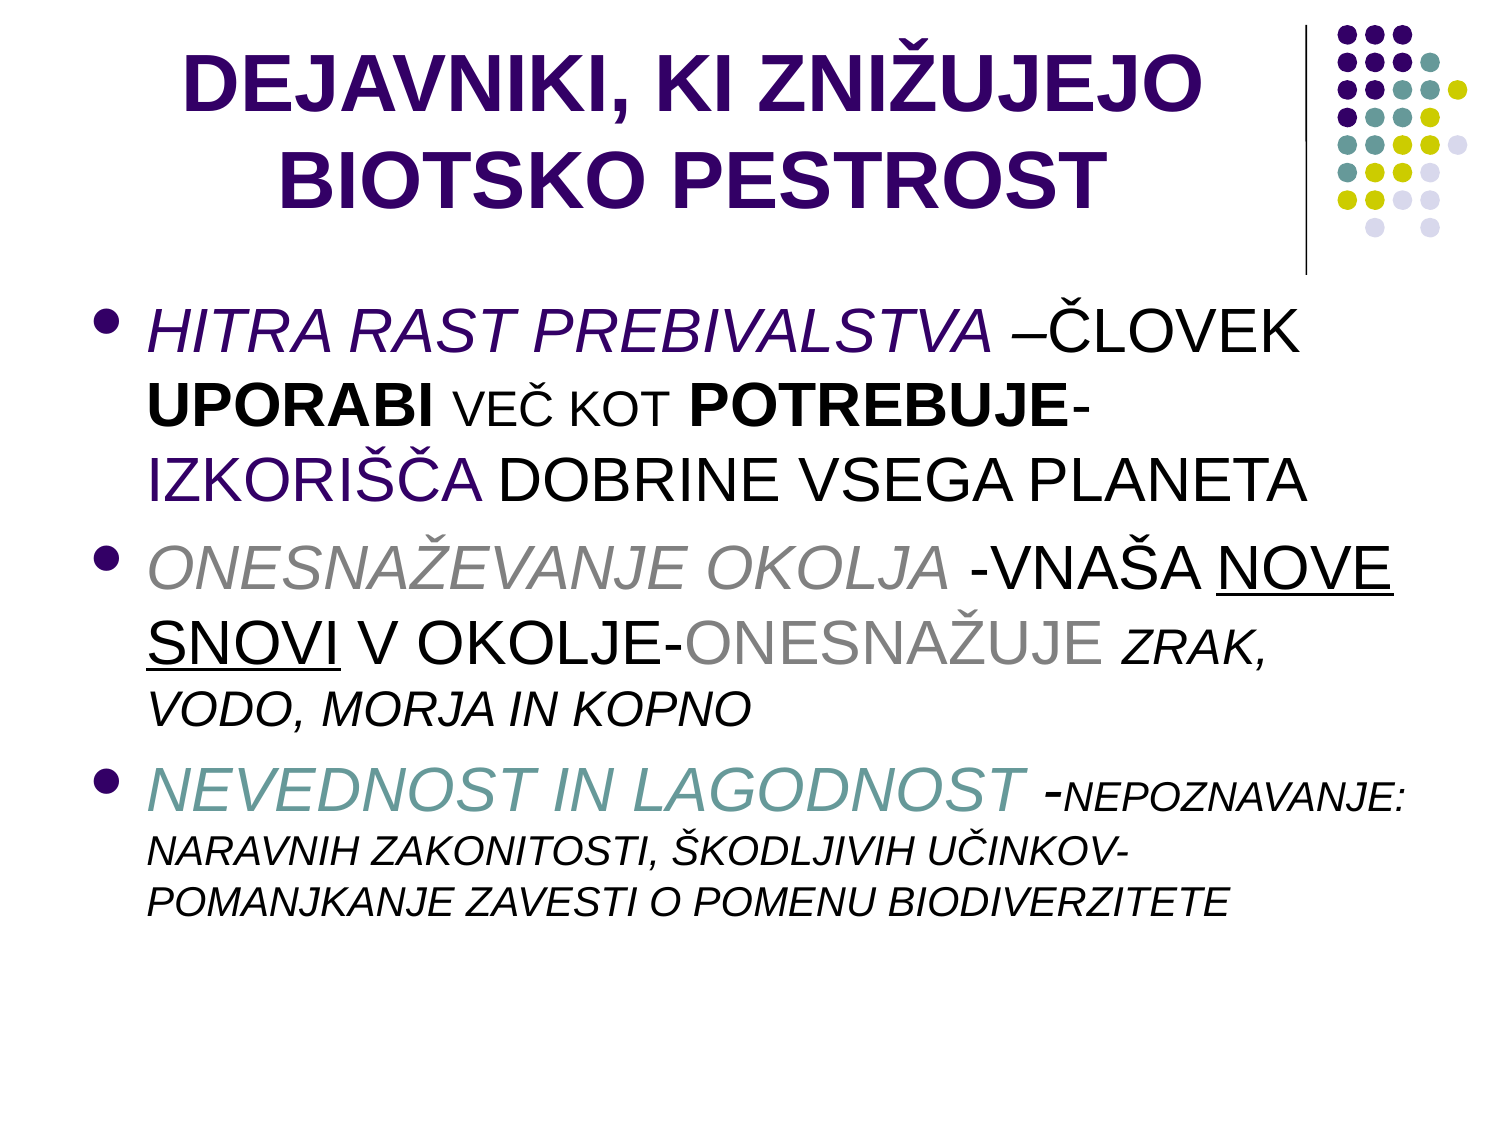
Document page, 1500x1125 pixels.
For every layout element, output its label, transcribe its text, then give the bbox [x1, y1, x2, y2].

list HITRA RAST PREBIVALSTVA –ČLOVEK UPORABI VEČ KOT POTREBUJE- IZKORIŠČA DOBRINE VSEGA PLANETA ONESNAŽEVANJE OKOLJA -VNAŠA NOVE SNOVI V OKOLJE-ONESNAŽUJE ZRAK, VODO, MORJA IN KOPNO NEVEDNOST IN LAGODNOST -NEPOZNAVANJE: NARAVNIH ZAKONITOSTI, ŠKODLJIVIH UČINKOV-POMANJKANJE ZAVESTI O POMENU BIODIVERZITETE [75, 282, 1425, 1006]
title DEJAVNIKI, KI ZNIŽUJEJO BIOTSKO PESTROST [75, 20, 1313, 233]
